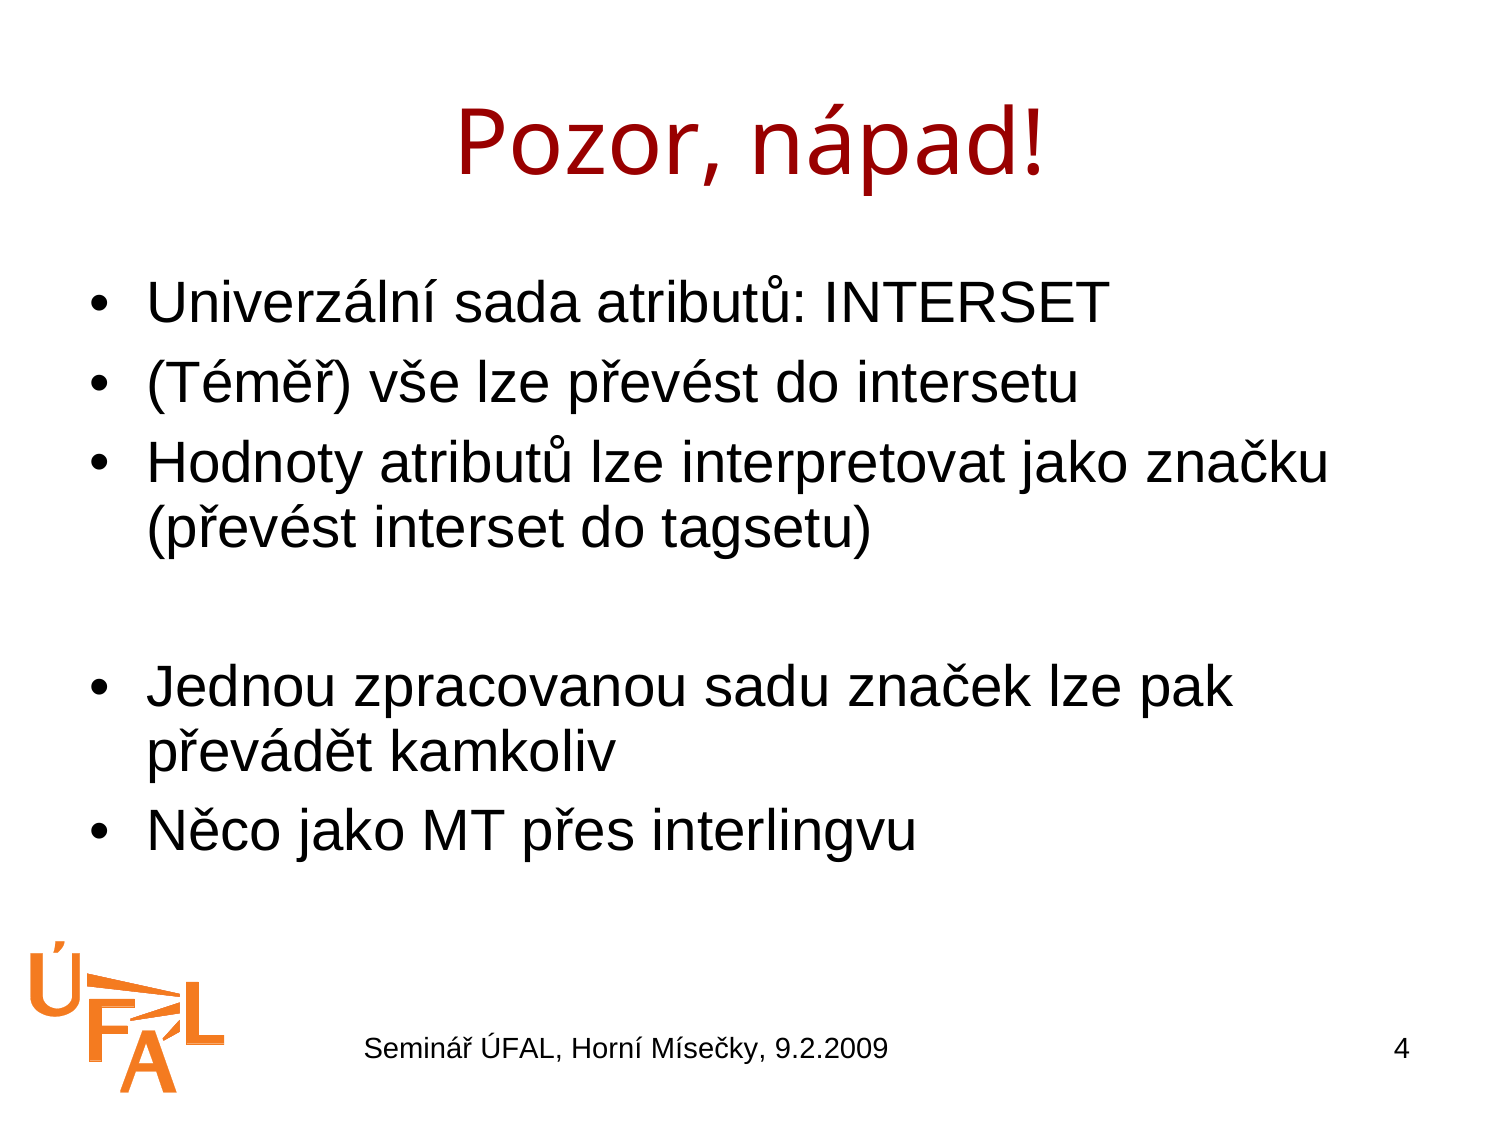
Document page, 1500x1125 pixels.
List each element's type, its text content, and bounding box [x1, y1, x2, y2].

list Univerzální sada atributů: INTERSET (Téměř) vše lze převést do intersetu Hodnoty atributů lze interpretovat jako značku (převést interset do tagsetu) Jednou zpracovanou sadu značek lze pak převádět kamkoliv Něco jako MT přes interlingvu [75, 262, 1426, 1006]
title Pozor, nápad! [75, 45, 1426, 233]
